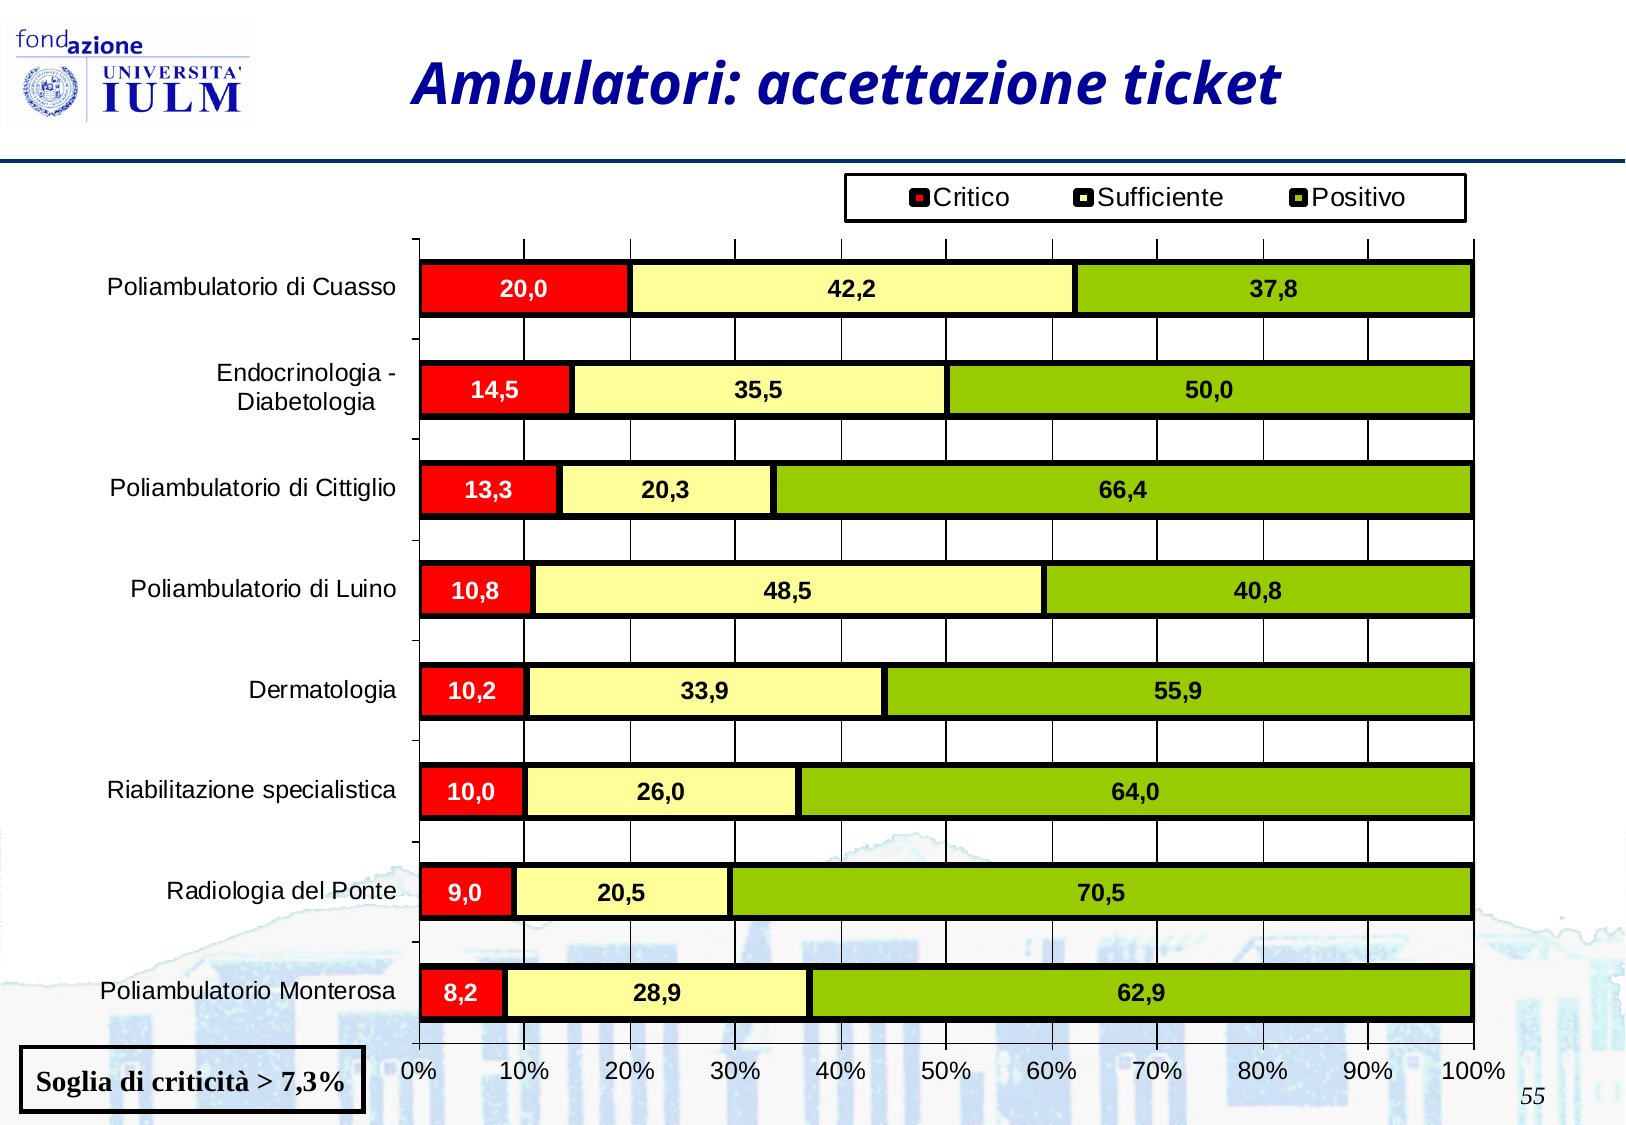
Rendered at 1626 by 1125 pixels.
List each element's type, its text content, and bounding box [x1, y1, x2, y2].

text_box Ambulatori: accettazione ticket [304, 18, 1392, 144]
text_box Soglia di criticità > 7,3% [21, 1046, 81, 1112]
picture [81, 161, 1544, 1120]
picture [5, 19, 256, 127]
